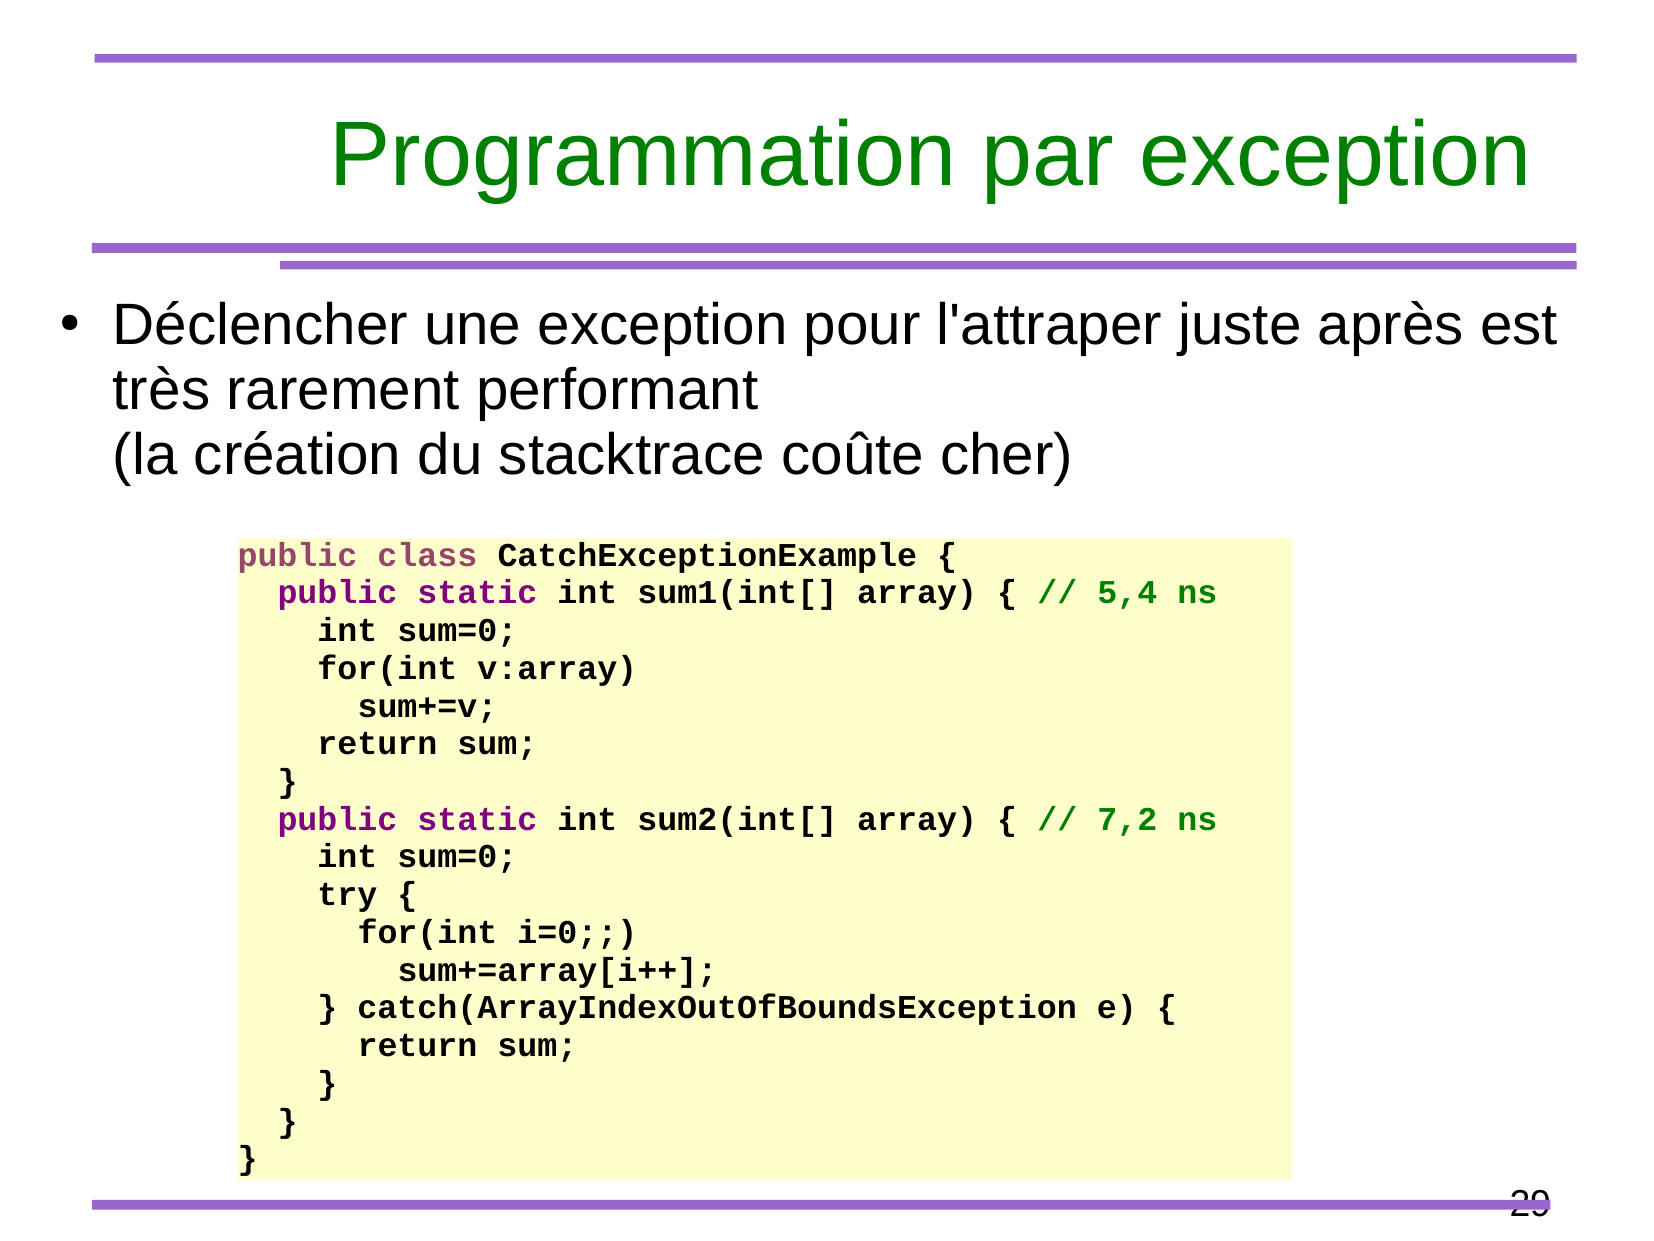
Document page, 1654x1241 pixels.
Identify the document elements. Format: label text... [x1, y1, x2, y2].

text_box public class CatchExceptionExample { public static int sum1(int[] array) { // 5,4 ns int sum=0; for(int v:array) sum+=v; return sum; } public static int sum2(int[] array) { // 7,2 ns int sum=0; try { for(int i=0;;) sum+=array[i++]; } catch(ArrayIndexOutOfBoundsException e) { return sum; } } } [237, 538, 1292, 1180]
list Déclencher une exception pour l'attraper juste après est très rarement performant (la création du stacktrace coûte cher) [41, 291, 1636, 536]
title Programmation par exception [121, 49, 1534, 257]
